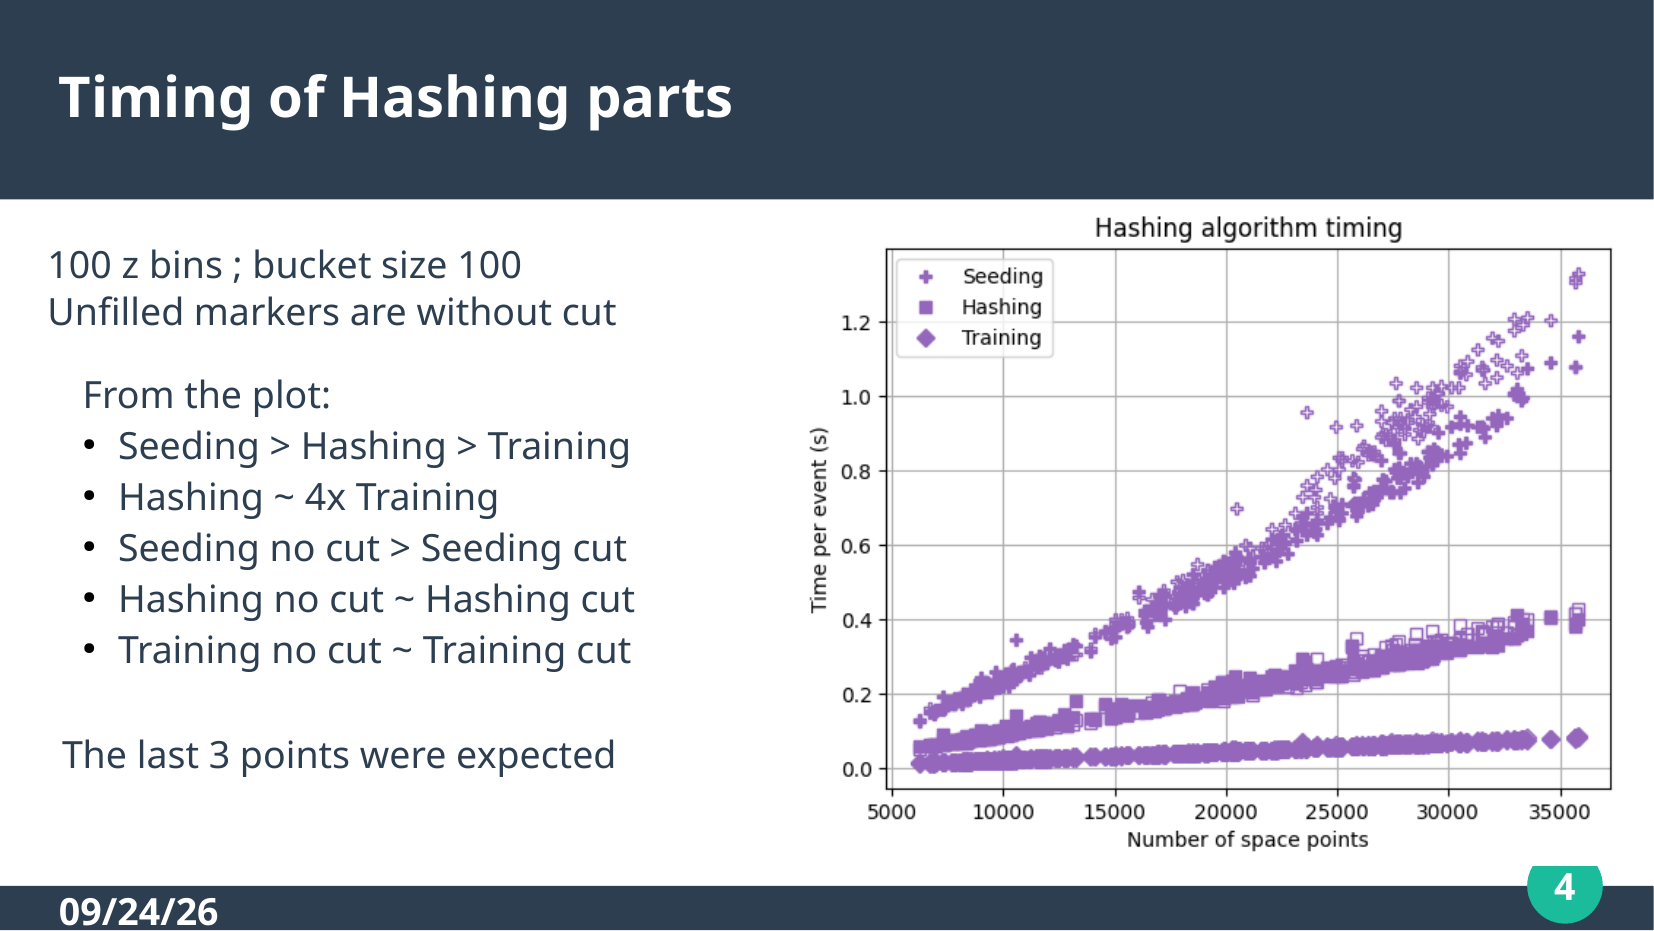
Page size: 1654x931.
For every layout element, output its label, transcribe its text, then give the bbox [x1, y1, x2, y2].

text_box Unfilled markers are without cut [32, 238, 712, 384]
title Timing of Hashing parts [59, 37, 1595, 155]
text_box From the plot: Seeding > Hashing > Training Hashing ~ 4x Training Seeding no cut > Seeding cut Hashing no cut ~ Hashing cut Training no cut ~ Training cut [67, 383, 797, 660]
picture [797, 202, 1625, 866]
text_box The last 3 points were expected [0, 681, 680, 827]
text_box 100 z bins ; bucket size 100 [32, 234, 738, 293]
